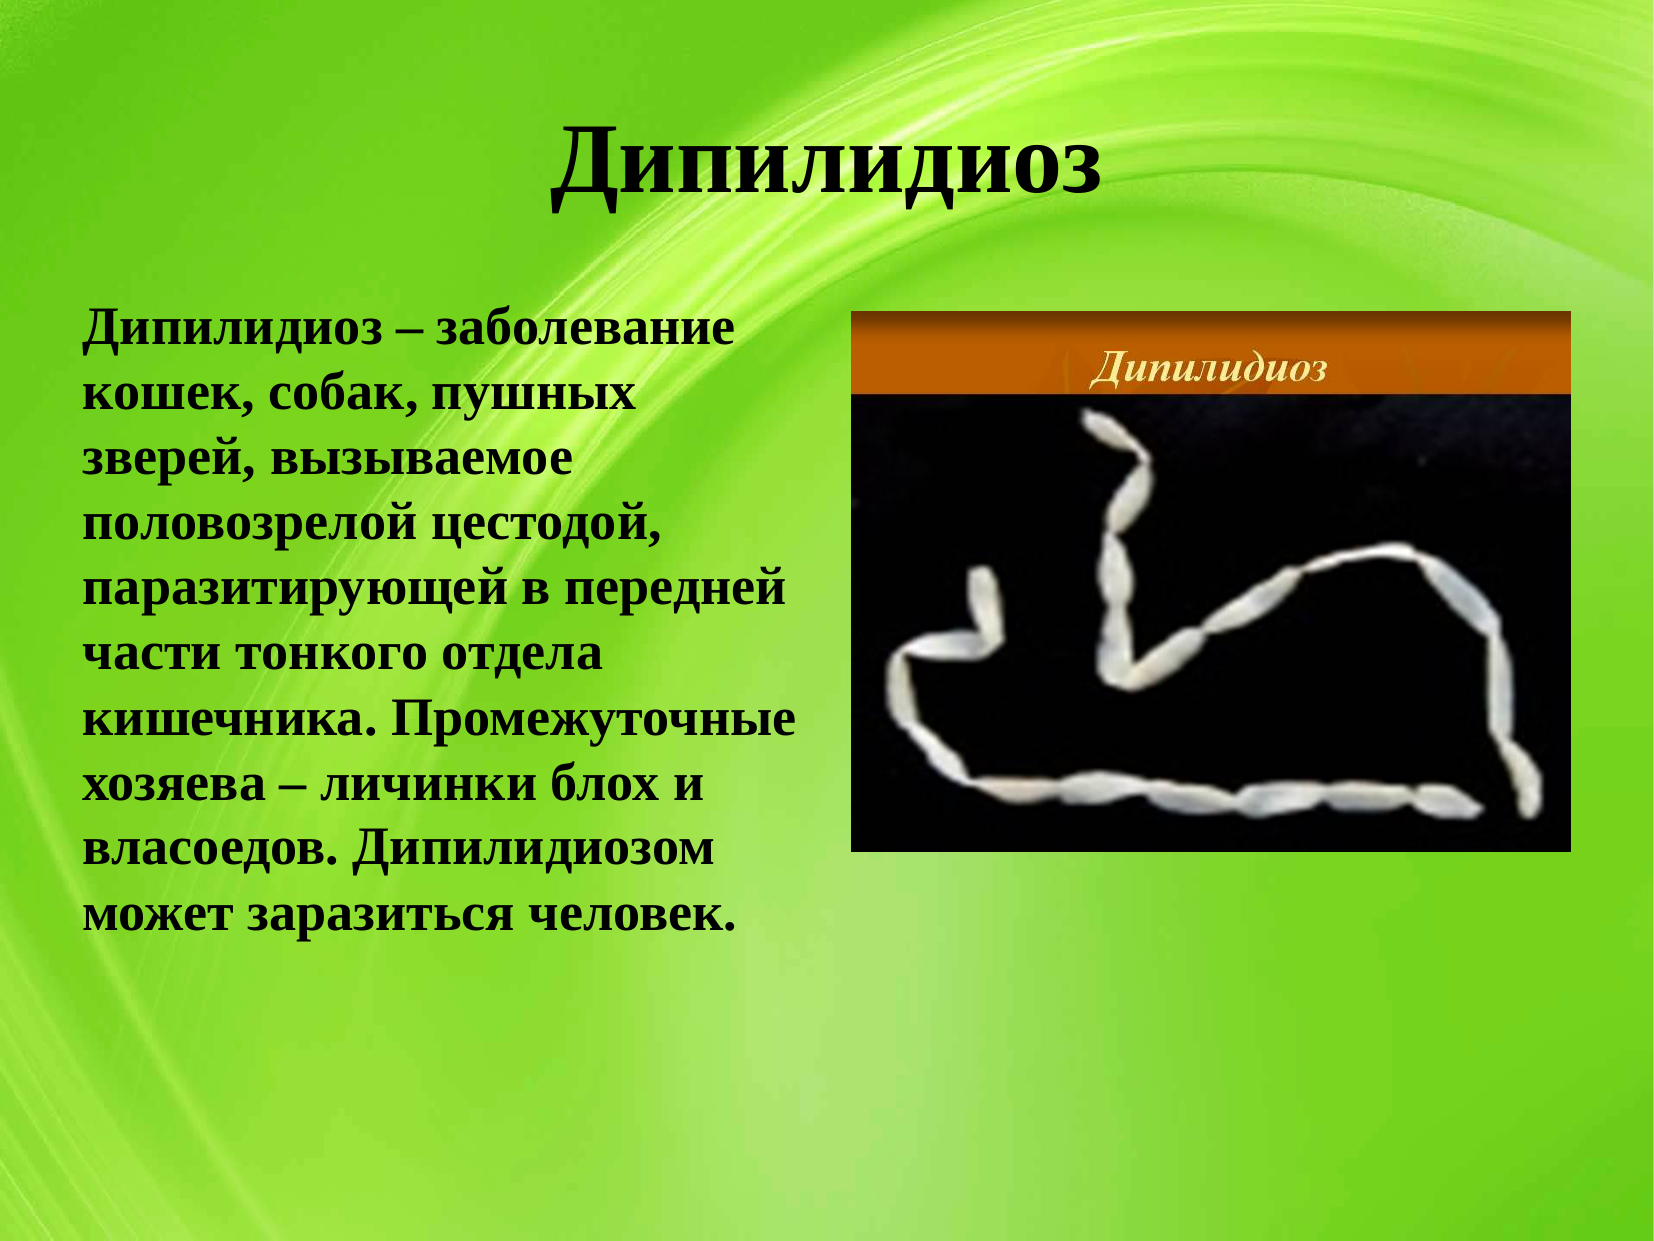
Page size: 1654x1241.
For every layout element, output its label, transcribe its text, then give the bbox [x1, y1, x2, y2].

title Дипилидиоз [82, 49, 1571, 257]
picture [851, 311, 1571, 852]
list Дипилидиоз – заболевание кошек, собак, пушных зверей, вызываемое половозрелой цестодой, паразитирующей в передней части тонкого отдела кишечника. Промежуточные хозяева – личинки блох и власоедов. Дипилидиозом может заразиться человек. [82, 290, 809, 1109]
